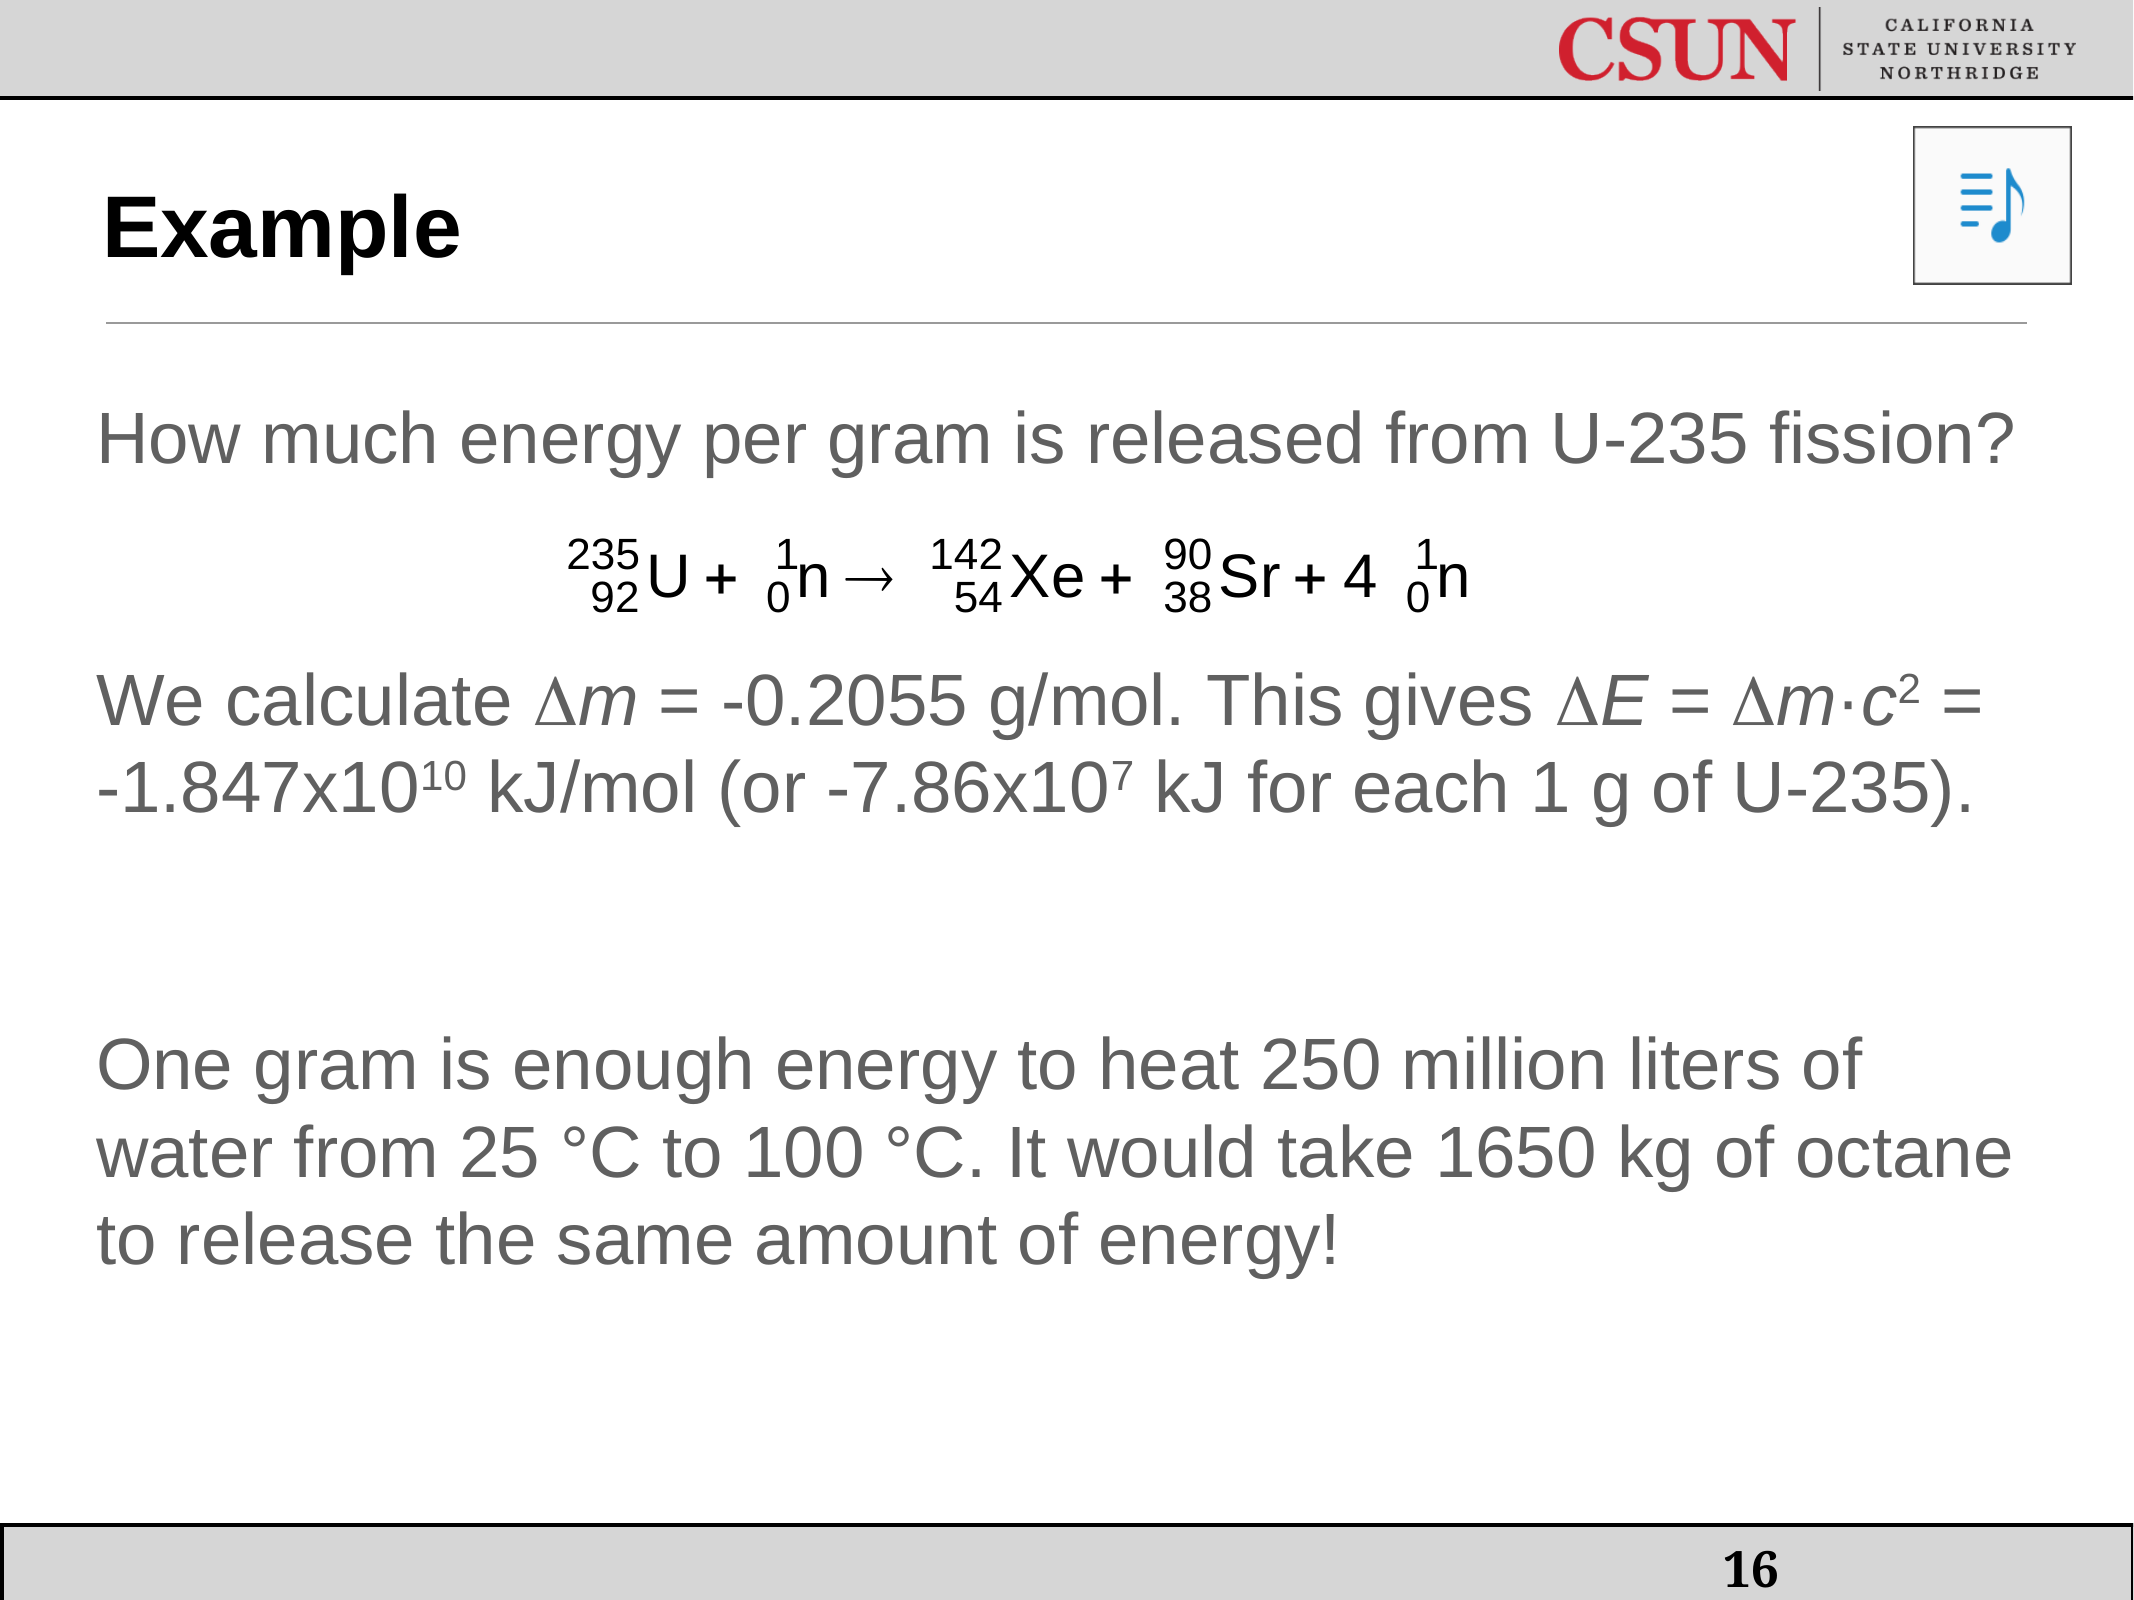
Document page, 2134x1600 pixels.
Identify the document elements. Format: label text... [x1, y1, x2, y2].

list How much energy per gram is released from U-235 fission? We calculate m = -0.2055 g/mol. This gives E = m·c2 = -1.847x1010 kJ/mol (or -7.86x107 kJ for each 1 g of U-235). One gram is enough energy to heat 250 million liters of water from 25 °C to 100 °C. It would take 1650 kg of octane to release the same amount of energy! [87, 382, 2034, 1501]
chart [563, 533, 1471, 616]
picture [1559, 7, 2076, 91]
title Example [93, 104, 2040, 284]
text_box [1912, 125, 2073, 286]
